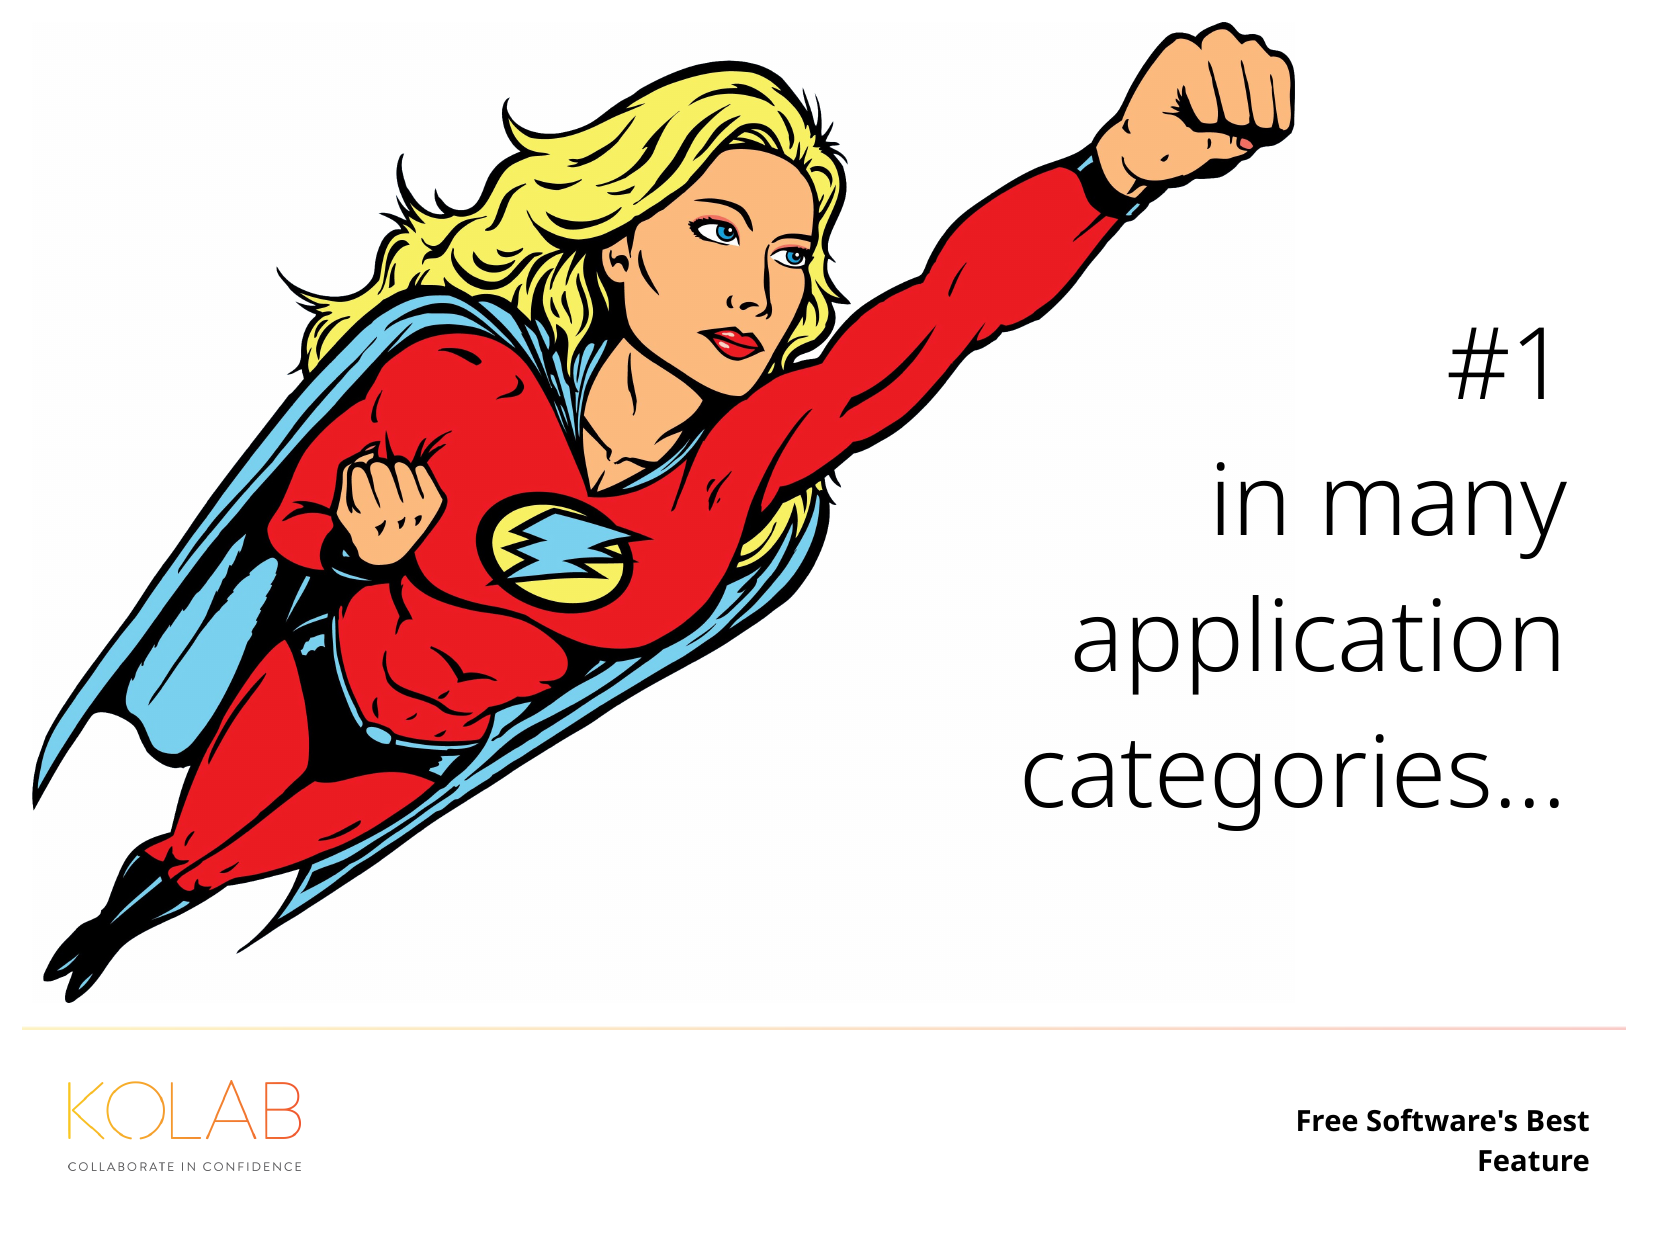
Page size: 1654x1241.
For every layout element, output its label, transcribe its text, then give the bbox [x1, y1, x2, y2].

picture [1286, 798, 1295, 803]
picture [68, 1080, 301, 1171]
picture [22, 1023, 1626, 1030]
picture [1226, 798, 1250, 803]
title #1 in many application categories... [79, 332, 1568, 798]
picture [1079, 798, 1102, 803]
picture [32, 22, 1295, 1003]
